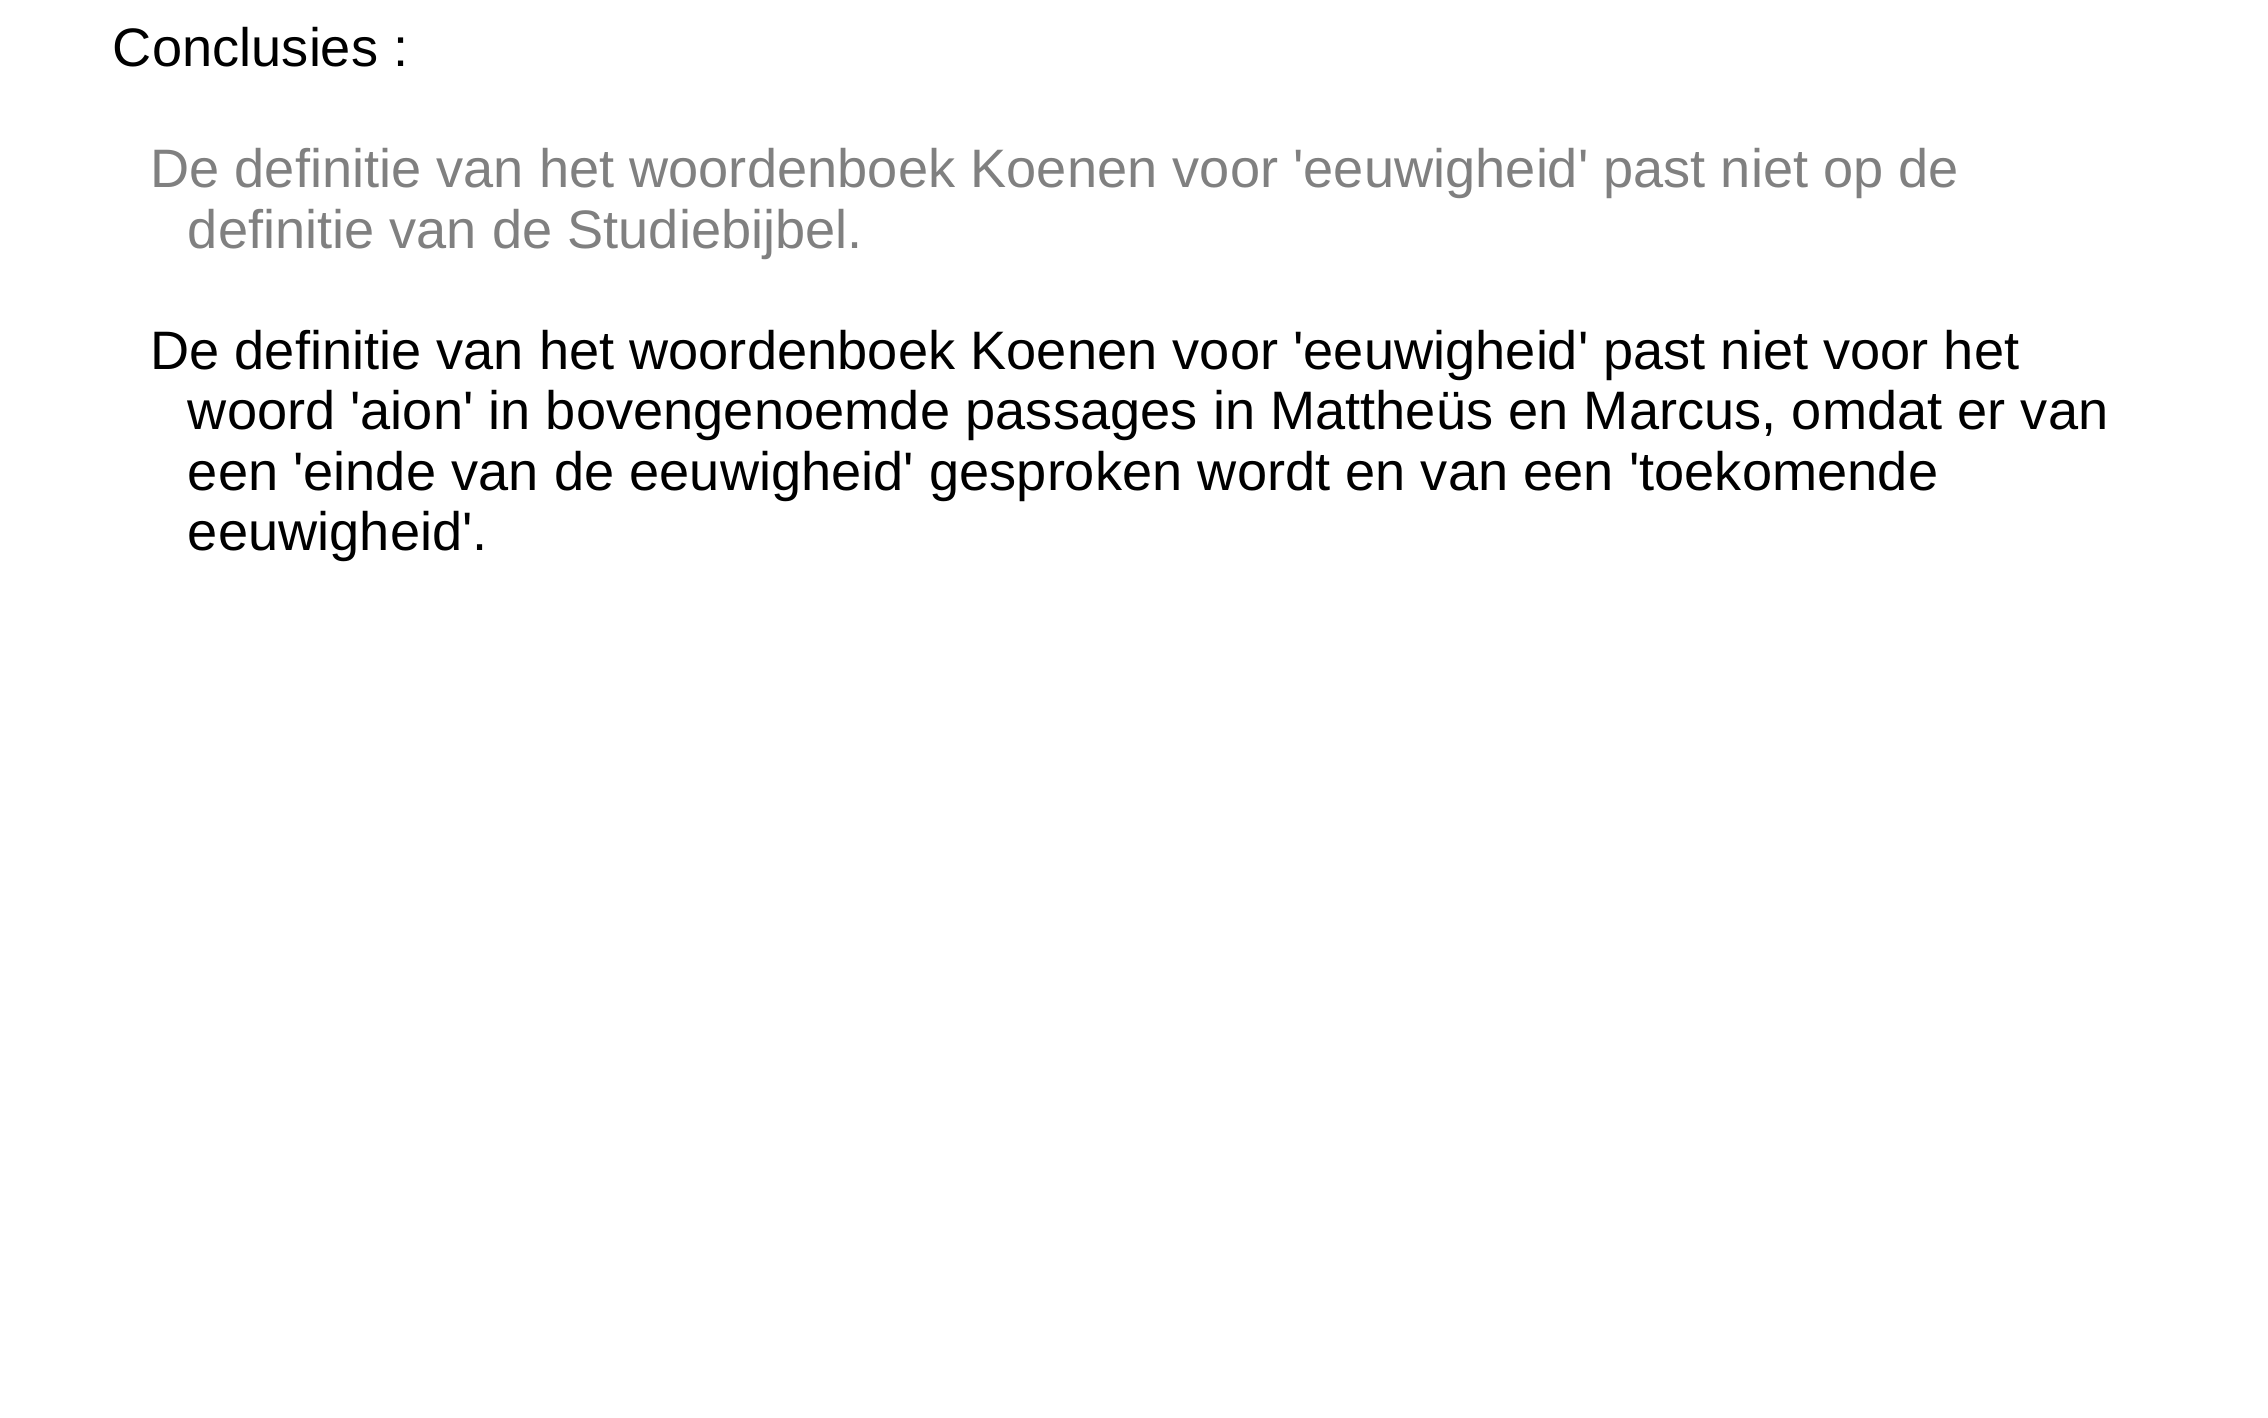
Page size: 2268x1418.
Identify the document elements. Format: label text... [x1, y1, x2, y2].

text_box Conclusies : De definitie van het woordenboek Koenen voor 'eeuwigheid' past niet op de definitie van de Studiebijbel. De definitie van het woordenboek Koenen voor 'eeuwigheid' past niet voor het woord 'aion' in bovengenoemde passages in Mattheüs en Marcus, omdat er van een 'einde van de eeuwigheid' gesproken wordt en van een 'toekomende eeuwigheid'. [98, 10, 2151, 1123]
